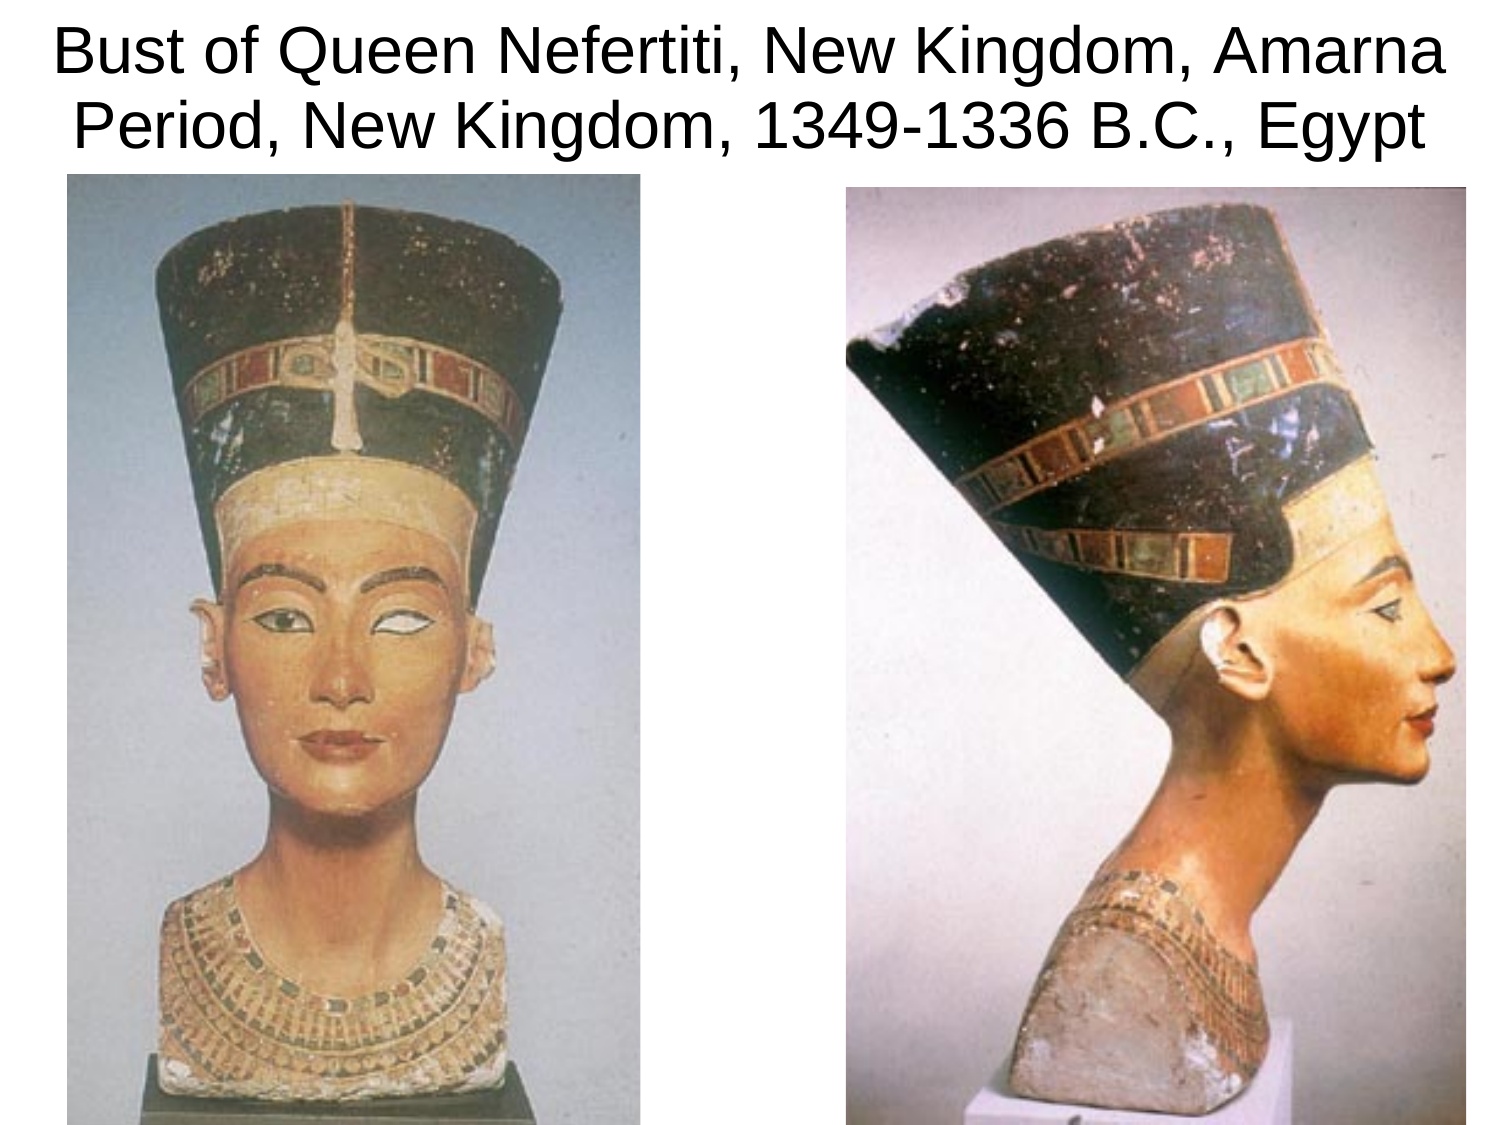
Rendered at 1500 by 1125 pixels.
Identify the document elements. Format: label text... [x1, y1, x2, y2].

picture [845, 187, 1467, 1125]
title Bust of Queen Nefertiti, New Kingdom, Amarna Period, New Kingdom, 1349-1336 B.C., Egypt [0, 0, 1500, 176]
picture [67, 174, 641, 1125]
